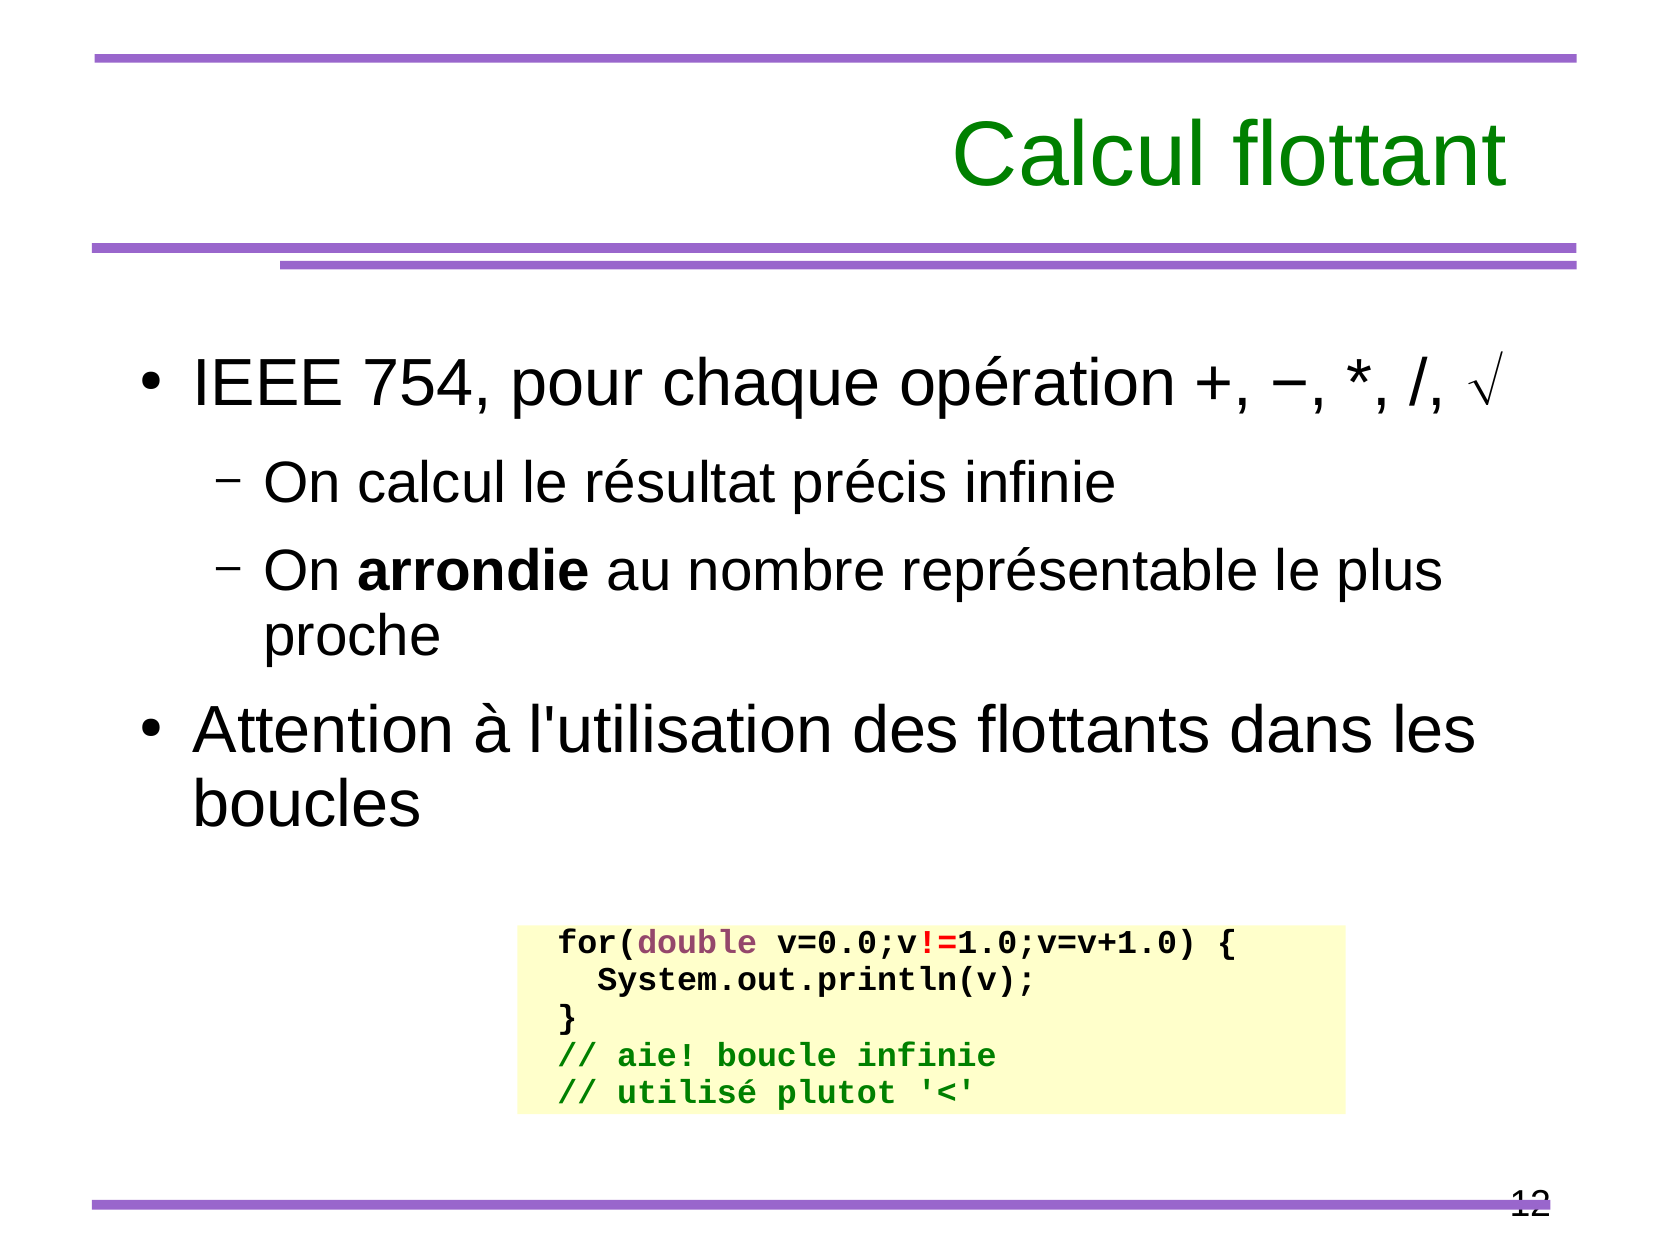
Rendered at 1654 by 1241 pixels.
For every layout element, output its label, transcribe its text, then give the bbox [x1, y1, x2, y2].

title Calcul flottant [121, 49, 1534, 257]
list IEEE 754, pour chaque opération +, −, *, /, Ö On calcul le résultat précis infinie On arrondie au nombre représentable le plus proche Attention à l'utilisation des flottants dans les boucles [121, 344, 1534, 1127]
text_box for(double v=0.0;v!=1.0;v=v+1.0) { System.out.println(v); } // aie! boucle infinie // utilisé plutot '<' [517, 925, 1346, 1115]
